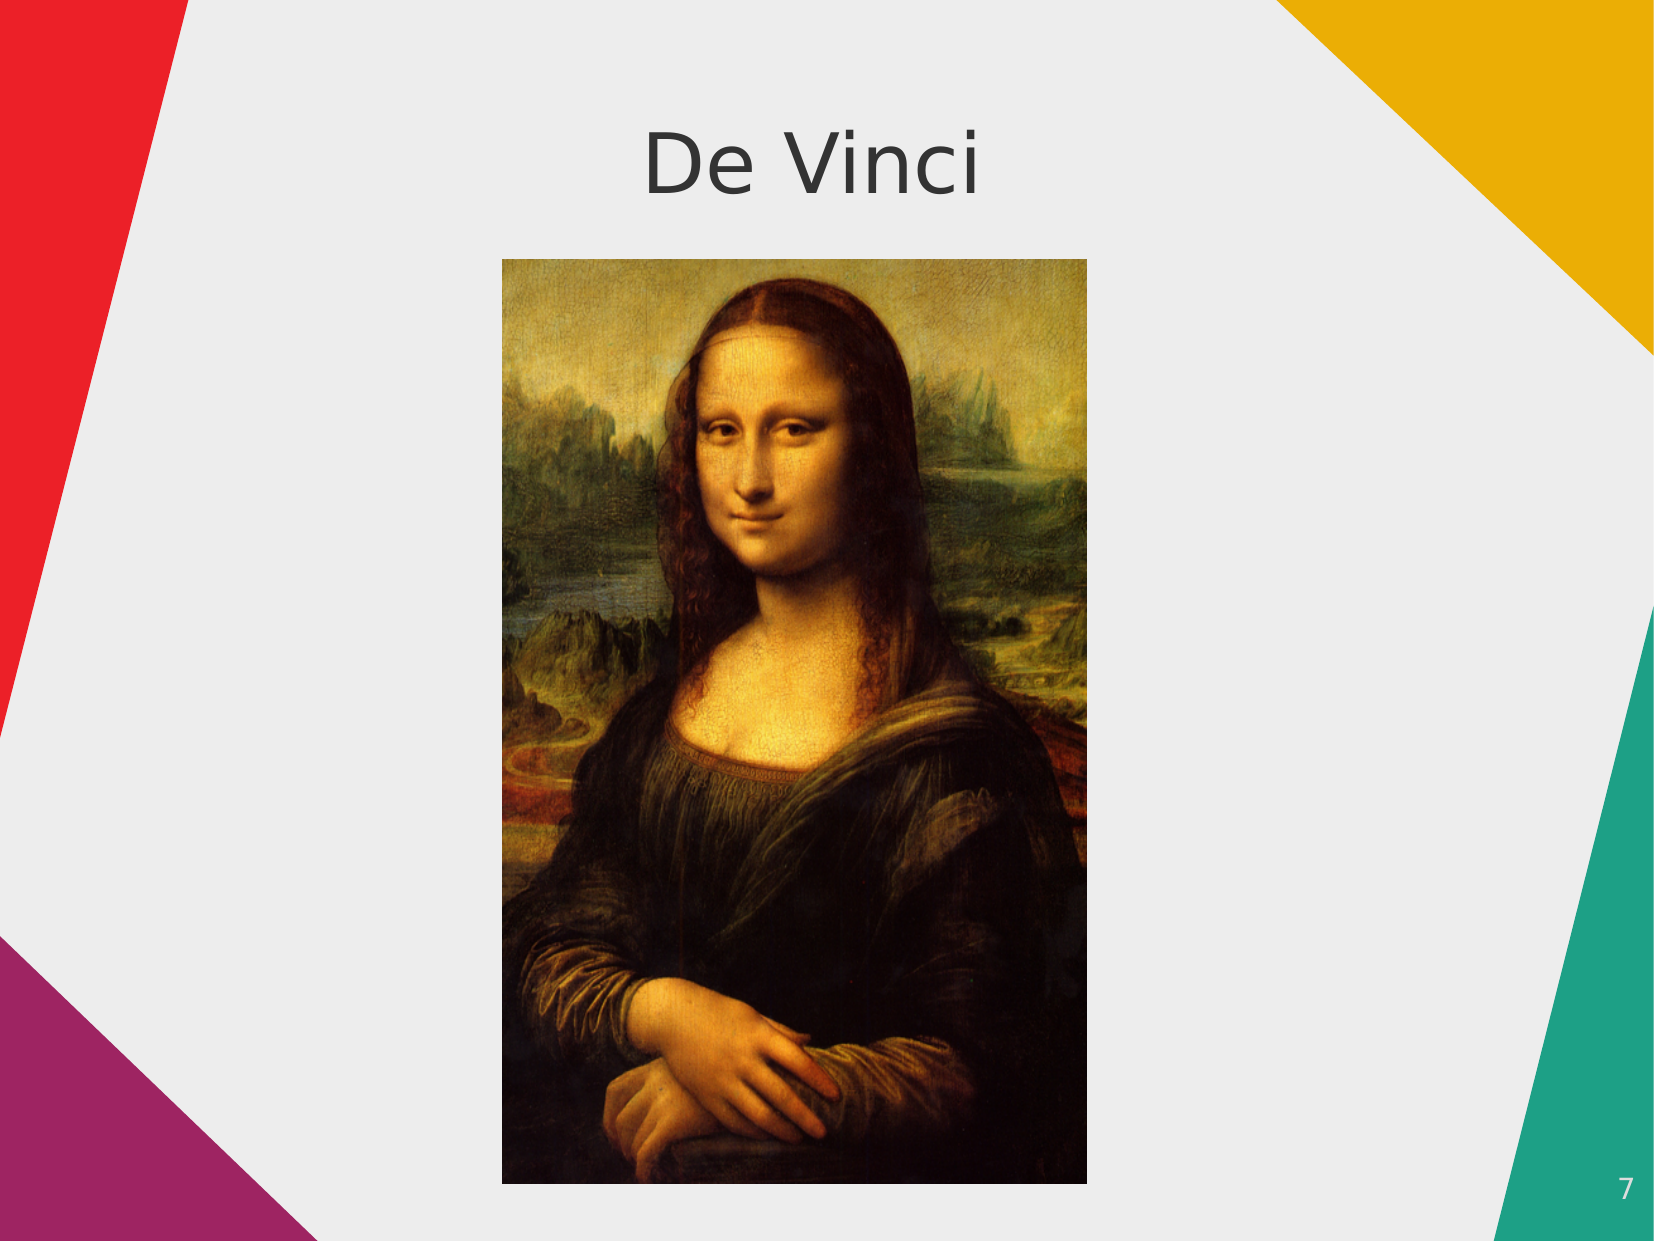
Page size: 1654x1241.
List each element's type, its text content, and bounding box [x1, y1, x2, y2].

picture [502, 259, 1087, 1184]
title De Vinci [106, 33, 1519, 296]
